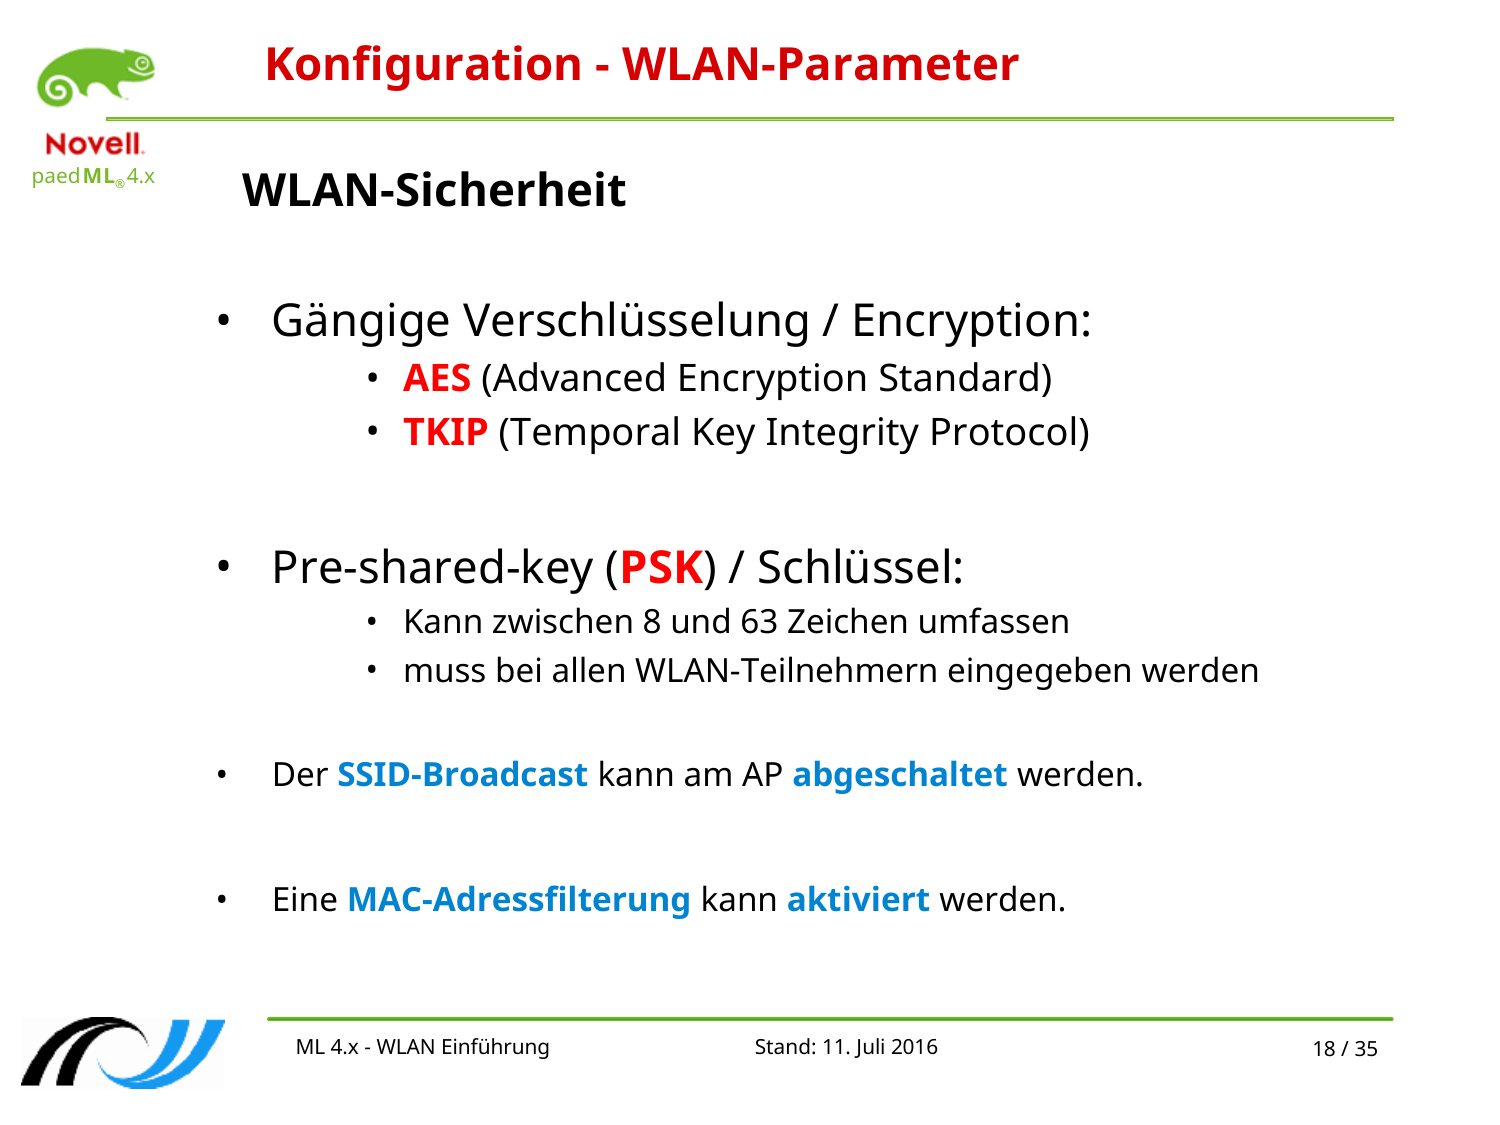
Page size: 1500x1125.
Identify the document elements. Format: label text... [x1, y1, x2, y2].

text_box WLAN-Sicherheit [242, 153, 1052, 225]
list Gängige Verschlüsselung / Encryption: AES (Advanced Encryption Standard) TKIP (Temporal Key Integrity Protocol) Pre-shared-key (PSK) / Schlüssel: Kann zwischen 8 und 63 Zeichen umfassen muss bei allen WLAN-Teilnehmern eingegeben werden Der SSID-Broadcast kann am AP abgeschaltet werden. Eine MAC-Adressfilterung kann aktiviert werden. [200, 283, 1359, 993]
title Konfiguration - WLAN-Parameter [232, 12, 1388, 113]
picture [21, 1017, 225, 1089]
picture [24, 32, 167, 175]
